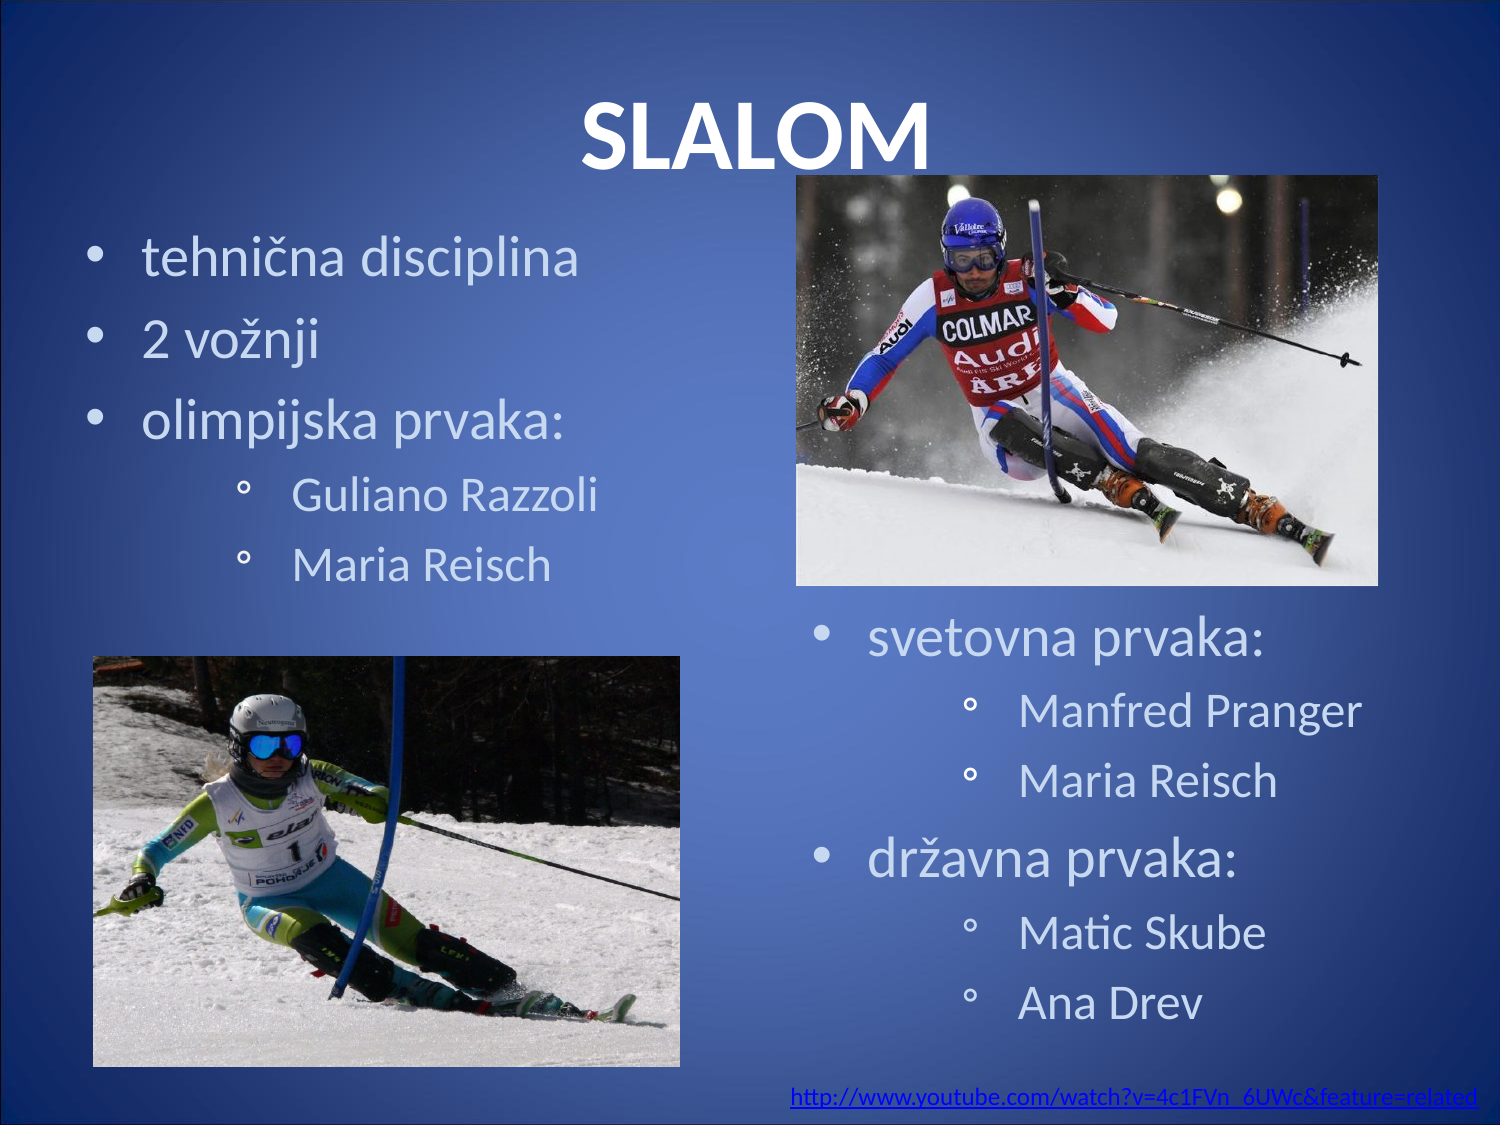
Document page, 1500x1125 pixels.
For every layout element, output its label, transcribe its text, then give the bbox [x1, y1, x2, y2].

text_box http://www.youtube.com/watch?v=4c1FVn_6UWc&feature=related [749, 1066, 1500, 1125]
text_box svetovna prvaka: Manfred Pranger Maria Reisch državna prvaka: Matic Skube Ana Drev [796, 597, 1407, 1066]
title SLALOM [82, 35, 1432, 223]
text_box tehnična disciplina 2 vožnji olimpijska prvaka: Guliano Razzoli Maria Reisch [70, 210, 680, 633]
picture [0, 0, 1500, 1125]
